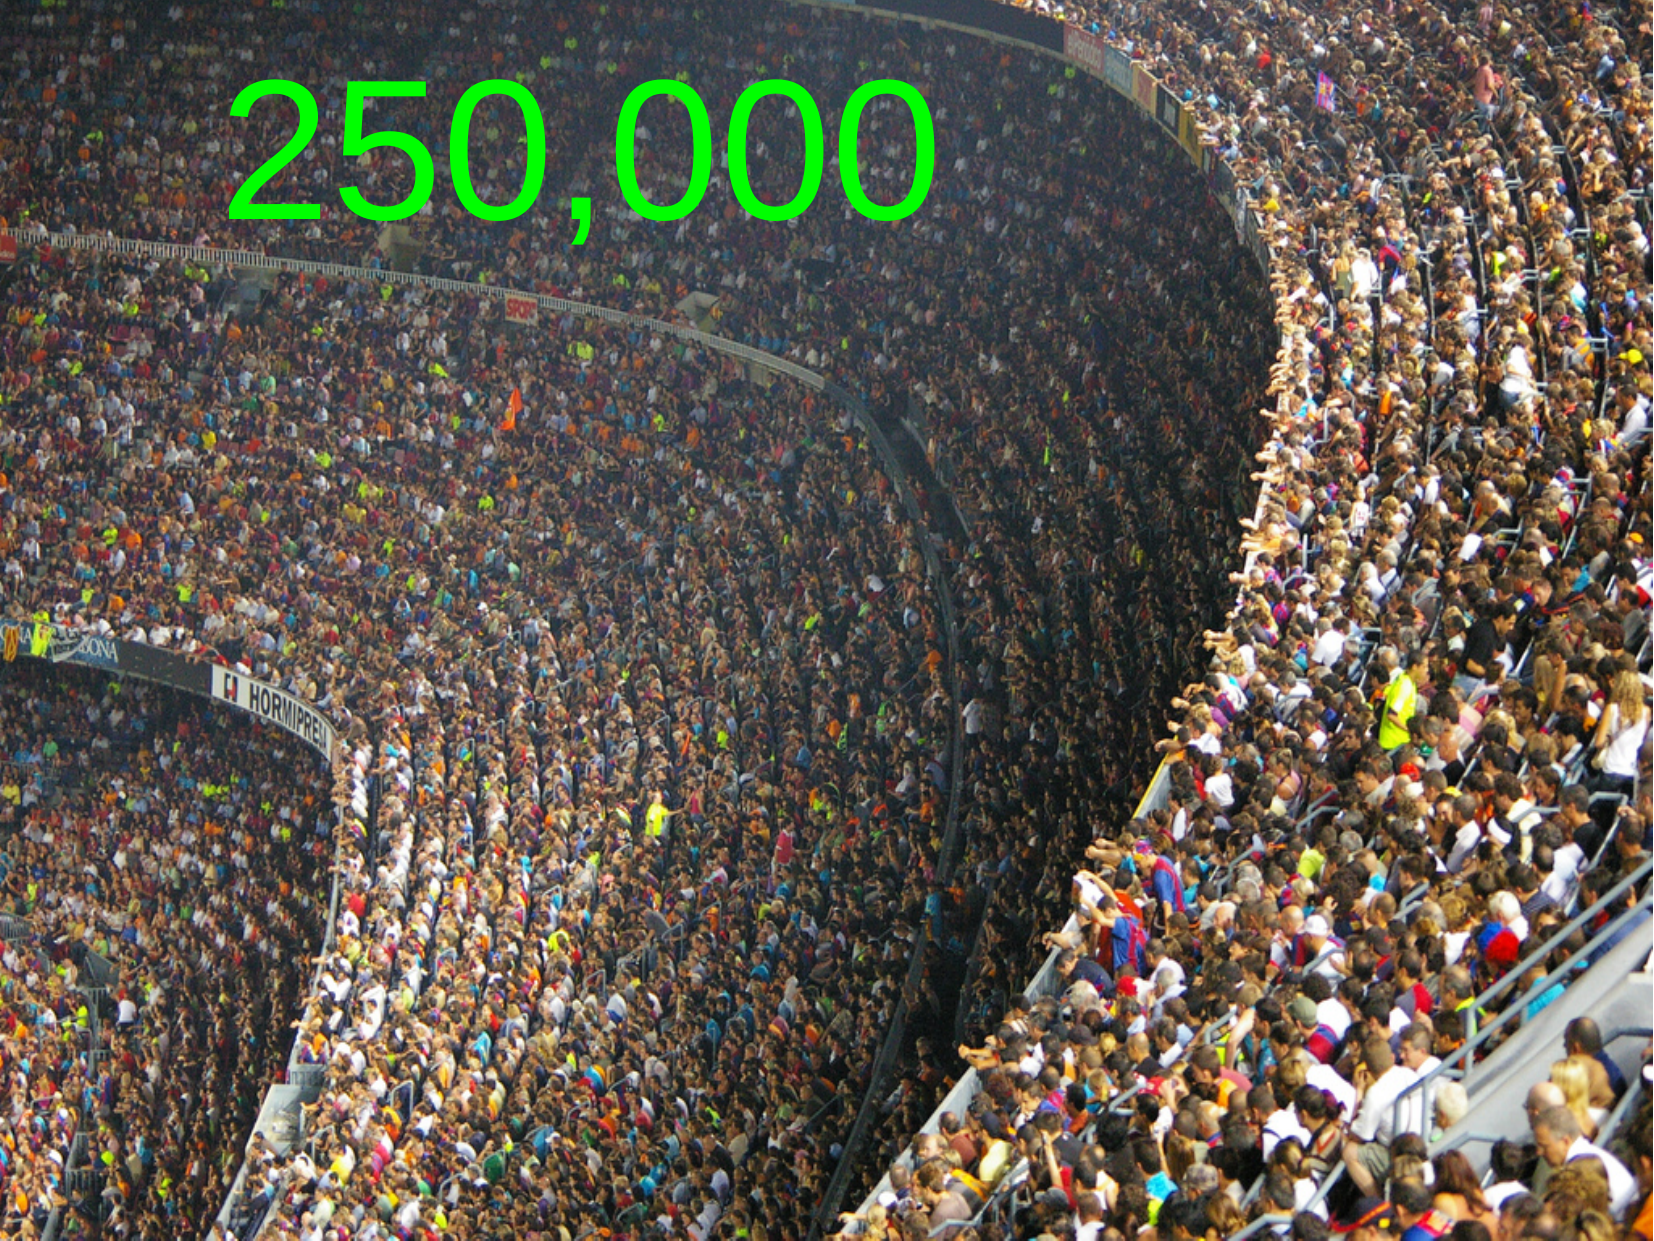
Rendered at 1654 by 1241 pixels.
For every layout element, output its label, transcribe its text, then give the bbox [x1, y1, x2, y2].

picture [0, 0, 1653, 1241]
title 250,000 [75, 26, 1088, 275]
